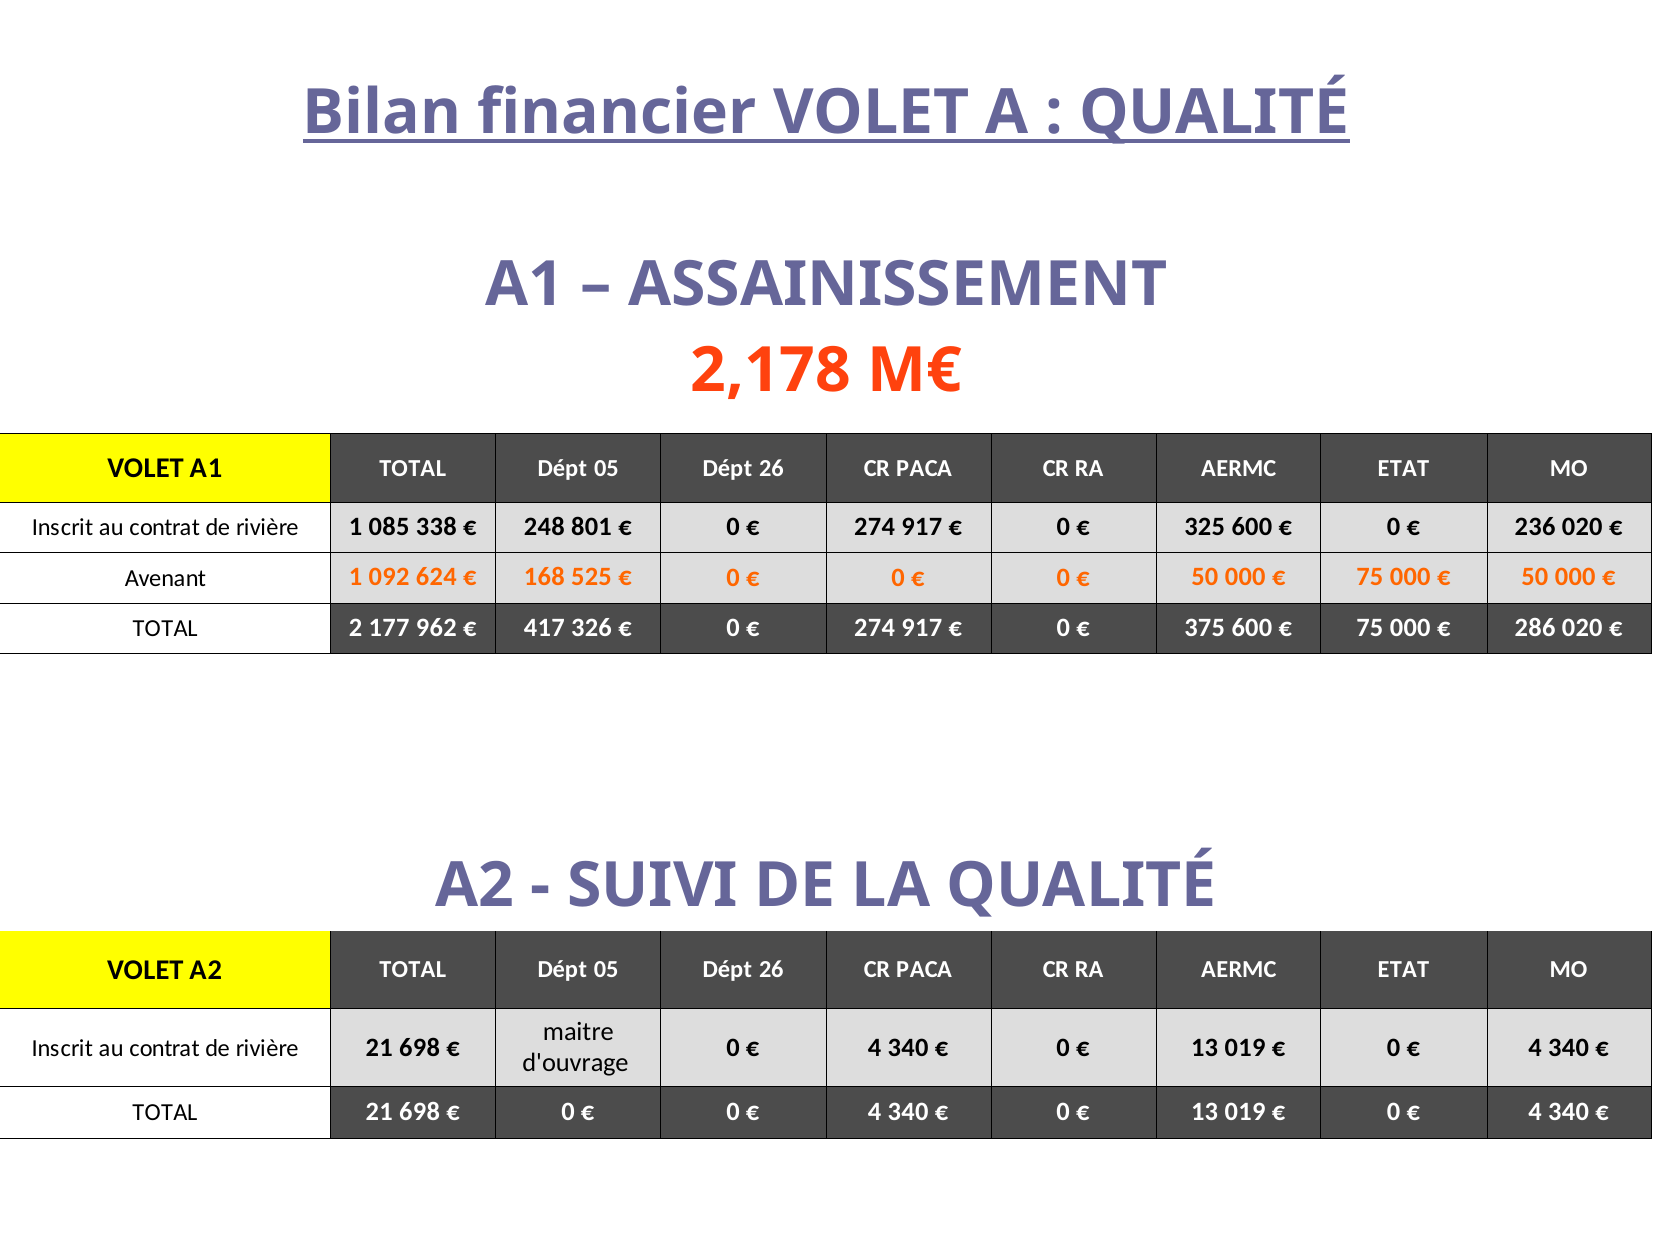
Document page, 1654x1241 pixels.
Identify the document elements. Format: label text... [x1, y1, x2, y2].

picture [0, 931, 1654, 1140]
text_box Bilan financier VOLET A : QUALITÉ A1 – ASSAINISSEMENT 2,178 M€ A2 - SUIVI DE LA QUALITÉ 21 698 € [0, 59, 1654, 433]
picture [0, 433, 1654, 656]
text_box Bilan financier VOLET A : QUALITÉ A1 – ASSAINISSEMENT 2,178 M€ A2 - SUIVI DE LA QUALITÉ 21 698 € [0, 656, 1654, 931]
